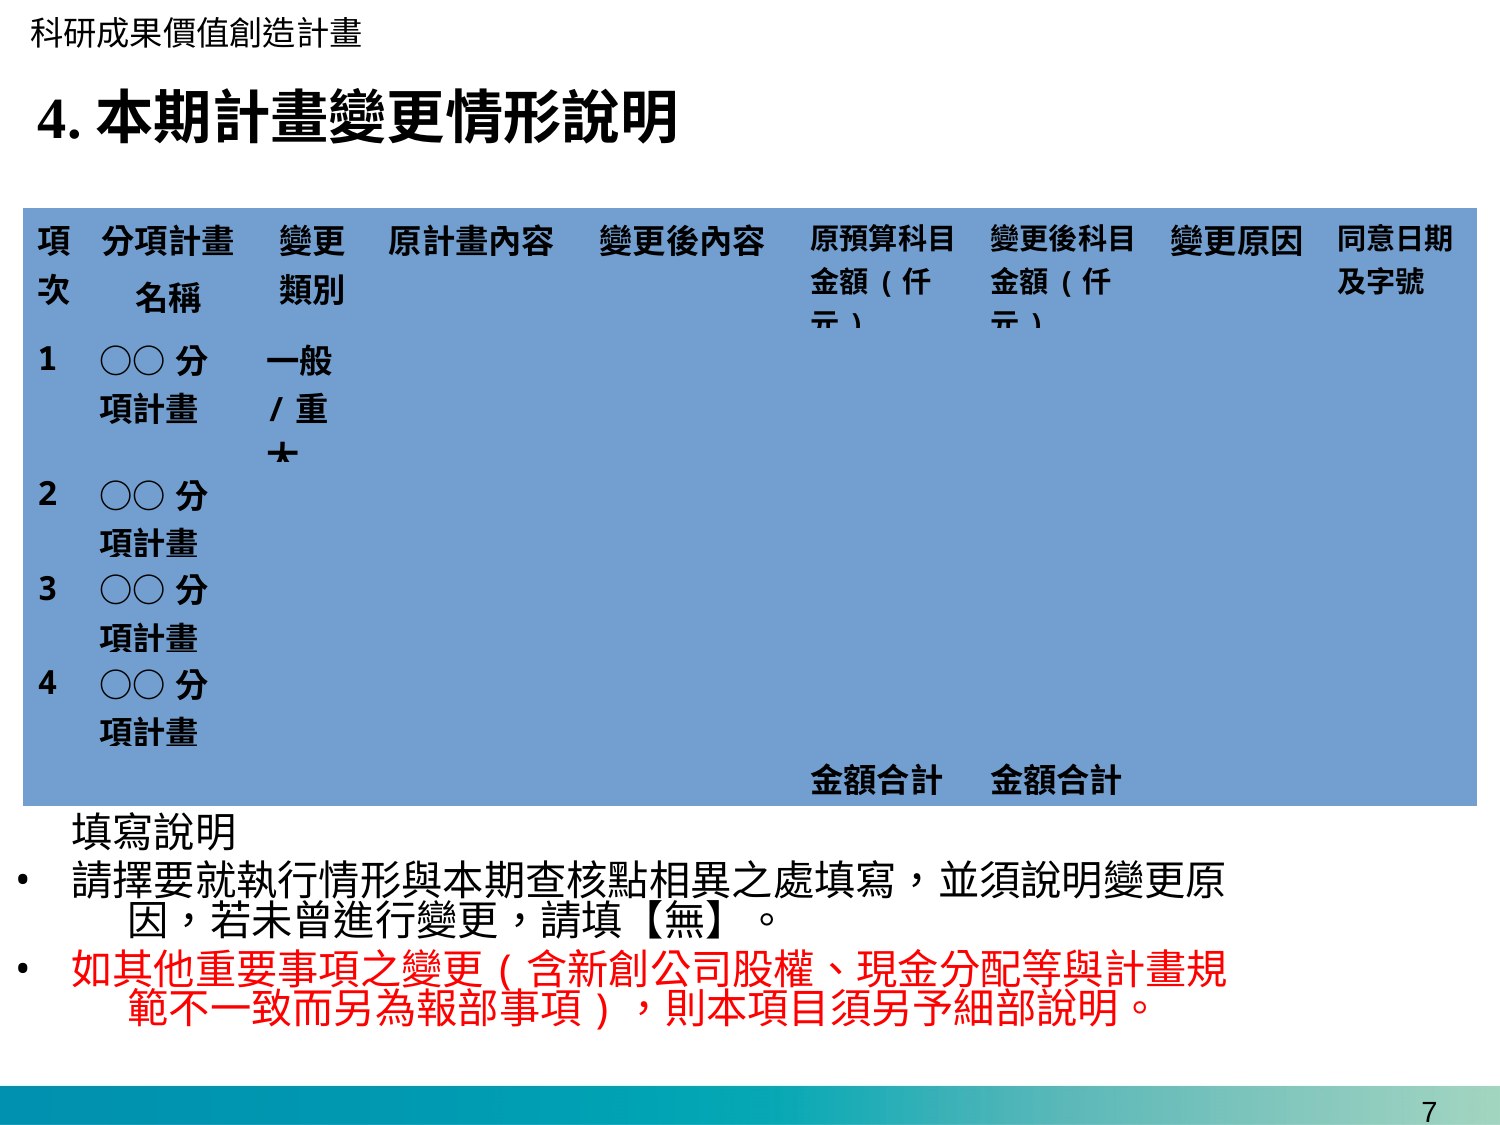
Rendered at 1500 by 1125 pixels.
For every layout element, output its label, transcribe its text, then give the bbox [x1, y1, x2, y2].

table_cell [976, 652, 1156, 746]
text_box 4.本期計畫變更情形說明 [22, 72, 687, 159]
table_cell ○○分項計畫 [85, 462, 251, 557]
table_header 變更後科目金額(仟元) [976, 208, 1156, 328]
table_cell [85, 746, 251, 806]
table_header 原計畫內容 [374, 208, 585, 328]
table_cell ○○分項計畫 [85, 557, 251, 652]
table_cell 4 [23, 652, 85, 746]
table_cell [585, 652, 796, 746]
table_cell 金額合計 [796, 746, 976, 806]
table_header 項次 [23, 208, 85, 328]
table_cell [1322, 652, 1477, 746]
table_header 分項計畫 名稱 [85, 208, 251, 328]
table_cell [585, 328, 796, 462]
table_cell [1322, 328, 1477, 462]
table_cell [23, 746, 85, 806]
table_header 變更類別 [251, 208, 374, 328]
table_header 變更後內容 [585, 208, 796, 328]
table_cell [976, 462, 1156, 557]
table_cell [374, 557, 585, 652]
table_cell [1156, 462, 1322, 557]
table_header 變更原因 [1156, 208, 1322, 328]
table_cell [585, 746, 796, 806]
table_cell [374, 462, 585, 557]
table_cell [796, 328, 976, 462]
table_cell [1156, 746, 1322, 806]
table_cell [251, 746, 374, 806]
table_cell [1322, 462, 1477, 557]
table_cell [585, 557, 796, 652]
table_cell [251, 557, 374, 652]
table_cell [976, 557, 1156, 652]
table_cell 一般/重大 [251, 328, 374, 462]
table_cell [1322, 746, 1477, 806]
table_cell [796, 652, 976, 746]
table_cell [1156, 328, 1322, 462]
table_cell [1156, 557, 1322, 652]
table_cell 2 [23, 462, 85, 557]
table_cell ○○分項計畫 [85, 328, 251, 462]
table_cell [251, 462, 374, 557]
table_cell [251, 652, 374, 746]
table_cell [585, 462, 796, 557]
table_cell 3 [23, 557, 85, 652]
text_box 6 [1406, 1085, 1500, 1125]
table_cell ○○分項計畫 [85, 652, 251, 746]
table_cell [374, 652, 585, 746]
table_cell [374, 328, 585, 462]
table_cell 1 [23, 328, 85, 462]
table_header 原預算科目金額(仟元) [796, 208, 976, 328]
table_cell [374, 746, 585, 806]
table_cell 金額合計 [976, 746, 1156, 806]
table_cell [1322, 557, 1477, 652]
table_cell [796, 462, 976, 557]
table_header 同意日期及字號 [1322, 208, 1477, 328]
table_cell [1156, 652, 1322, 746]
list 填寫說明 請擇要就執行情形與本期查核點相異之處填寫，並須說明變更原因，若未曾進行變更，請填【無】。 如其他重要事項之變更(含新創公司股權、現金分配等與計畫規範不一致而另為報部事項)，則本項目須另予細部說明。 [0, 808, 1266, 1042]
table_cell [976, 328, 1156, 462]
table_cell [796, 557, 976, 652]
